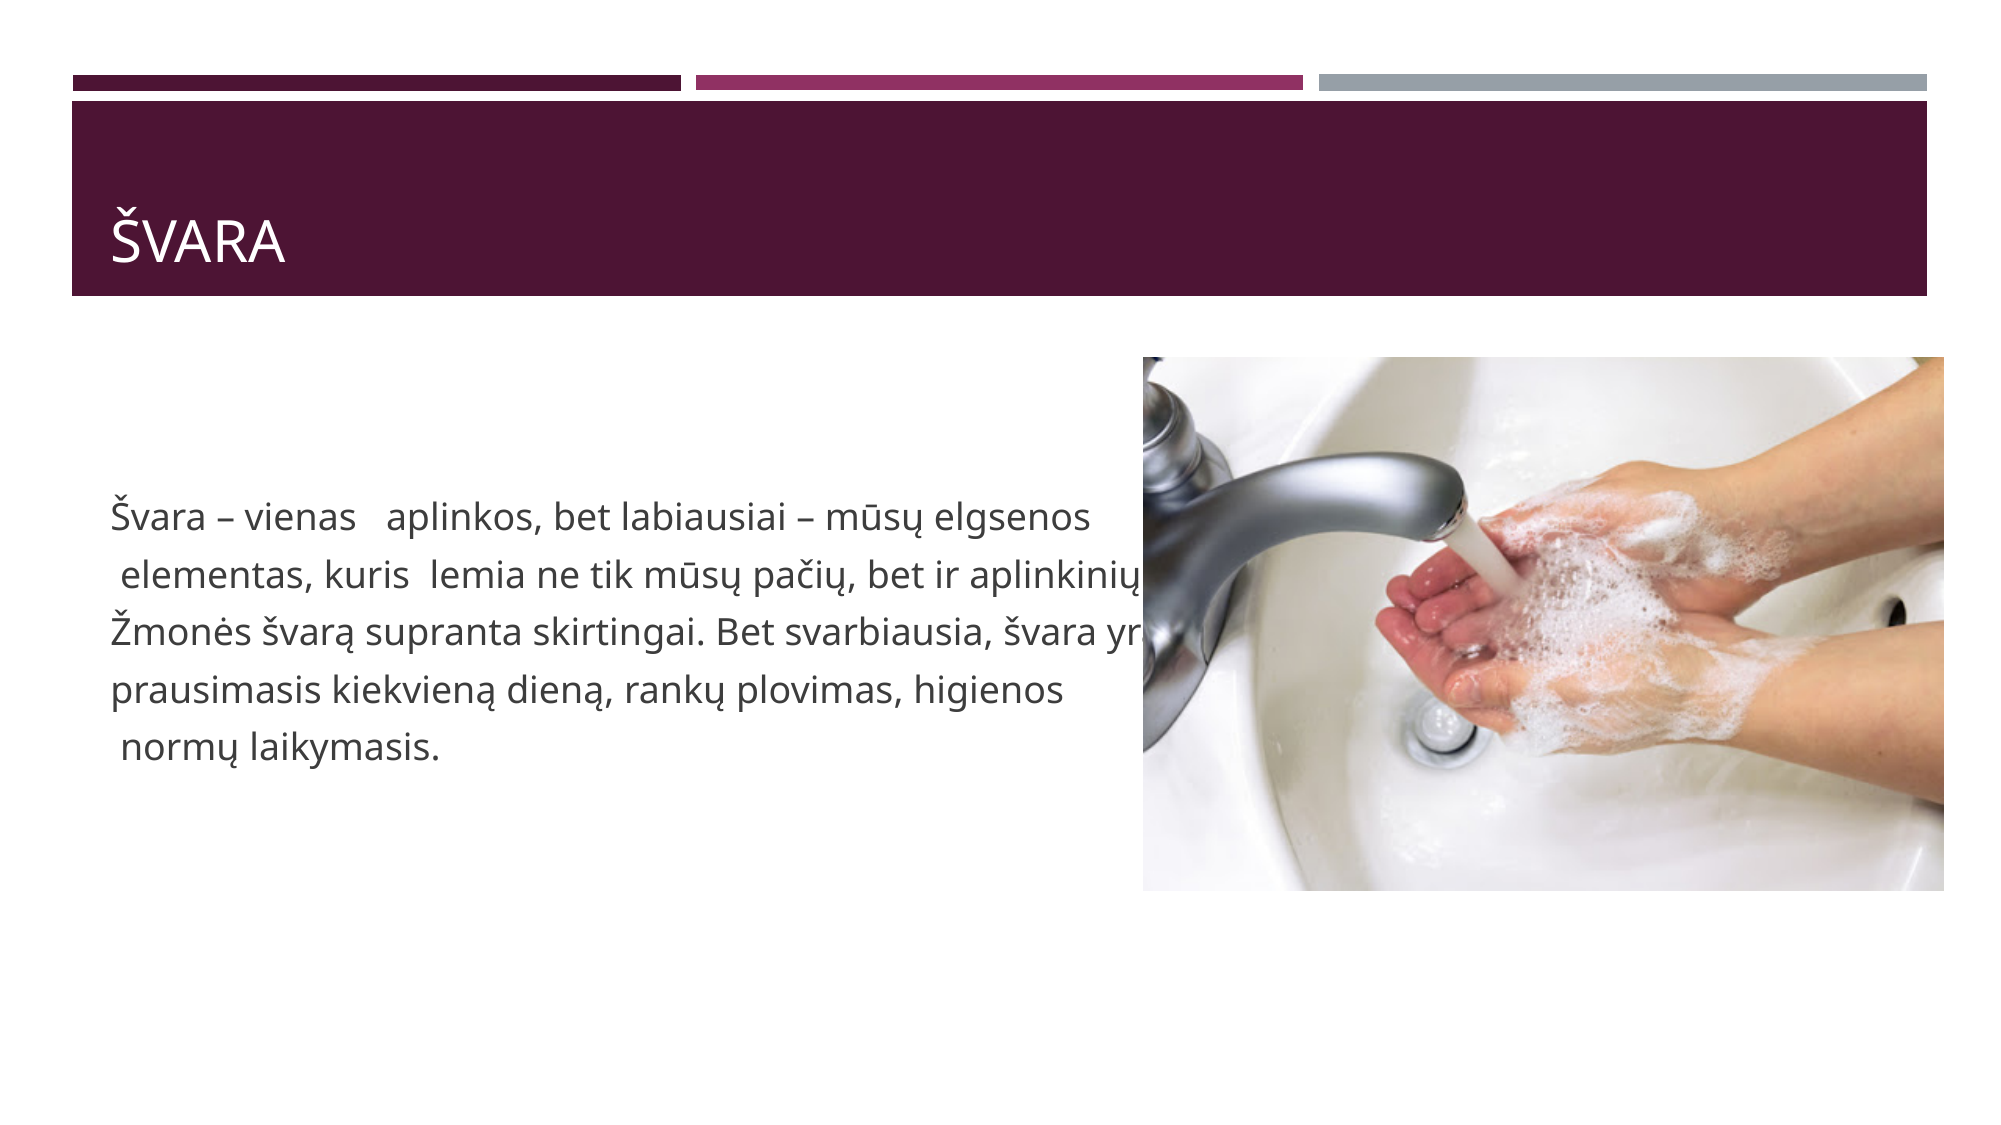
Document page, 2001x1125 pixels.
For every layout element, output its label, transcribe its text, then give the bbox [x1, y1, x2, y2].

title Švara [95, 115, 1905, 282]
picture [1143, 357, 1944, 891]
list Švara – vienas aplinkos, bet labiausiai – mūsų elgsenos elementas, kuris lemia ne tik mūsų pačių, bet ir aplinkinių sveikatą. Žmonės švarą supranta skirtingai. Bet svarbiausia, švara yra prausimasis kiekvieną dieną, rankų plovimas, higienos normų laikymasis. [95, 357, 1905, 962]
